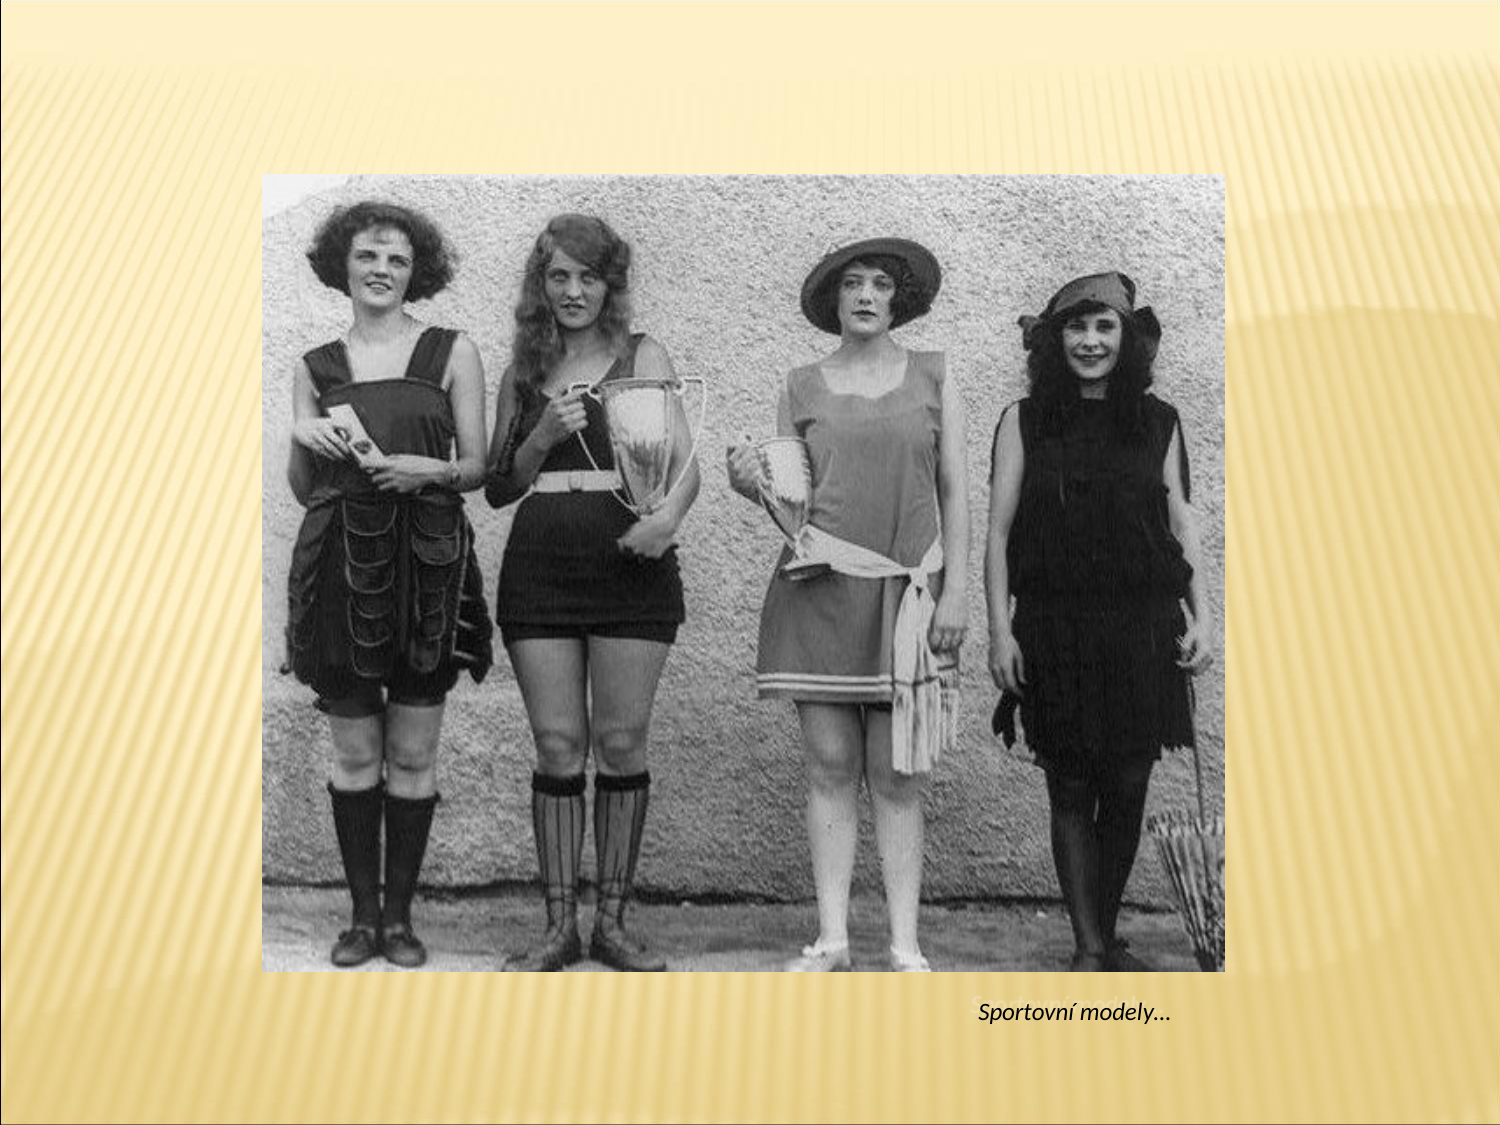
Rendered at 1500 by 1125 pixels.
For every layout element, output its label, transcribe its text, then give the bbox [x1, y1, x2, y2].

text_box Sportovní modely… [824, 987, 1326, 1033]
picture [0, 0, 1500, 1125]
